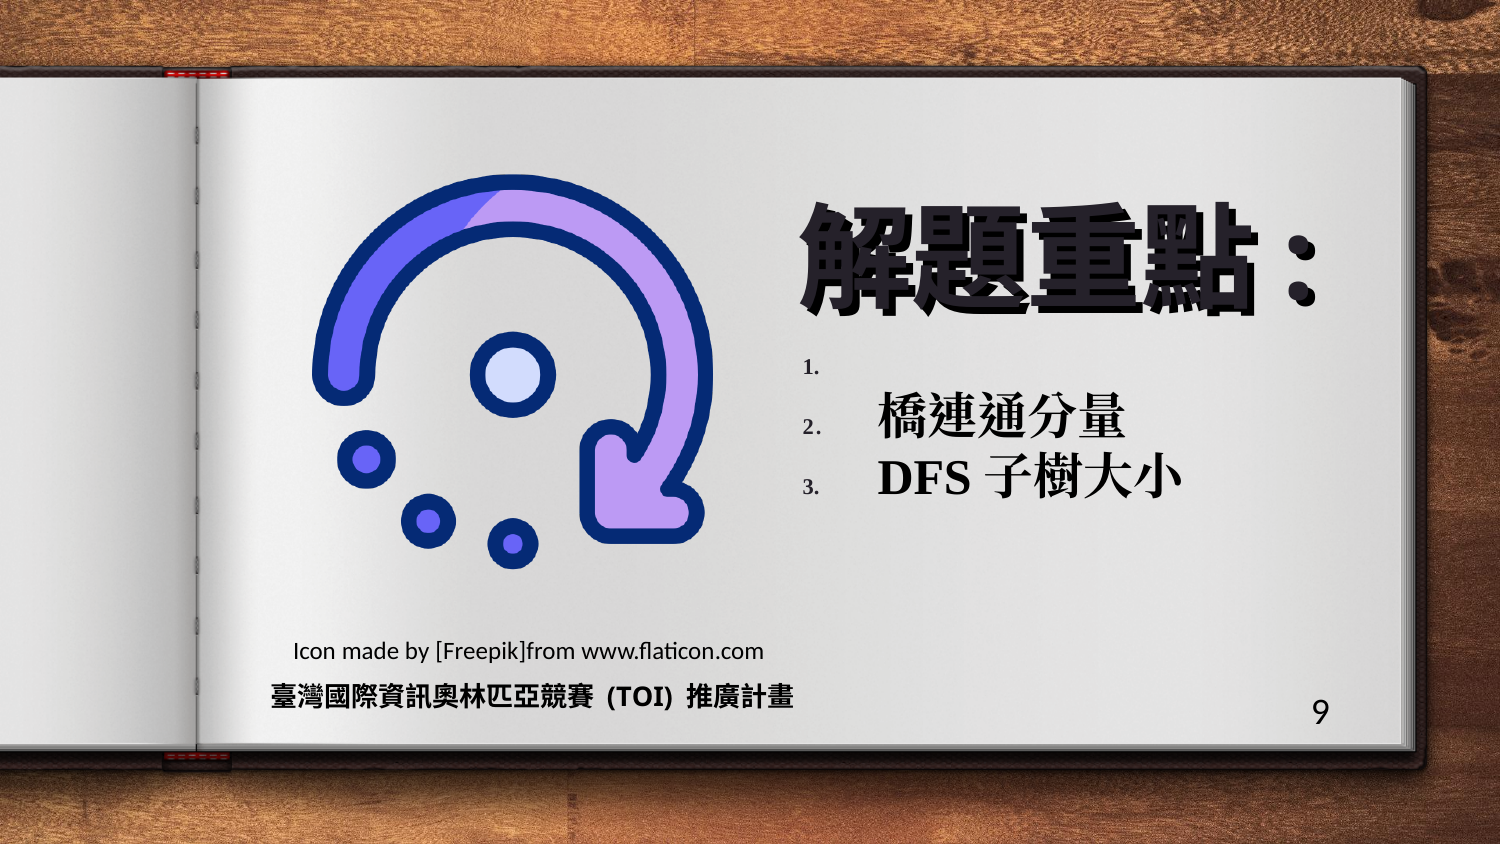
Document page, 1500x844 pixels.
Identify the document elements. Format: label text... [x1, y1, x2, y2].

text_box [1295, 672, 1386, 737]
picture [312, 171, 713, 572]
subtitle 橋連通分量 DFS子樹大小 [787, 309, 1361, 584]
text_box Icon made by [Freepik]from www.flaticon.com [278, 627, 867, 672]
title 解題重點: [782, 146, 1313, 338]
